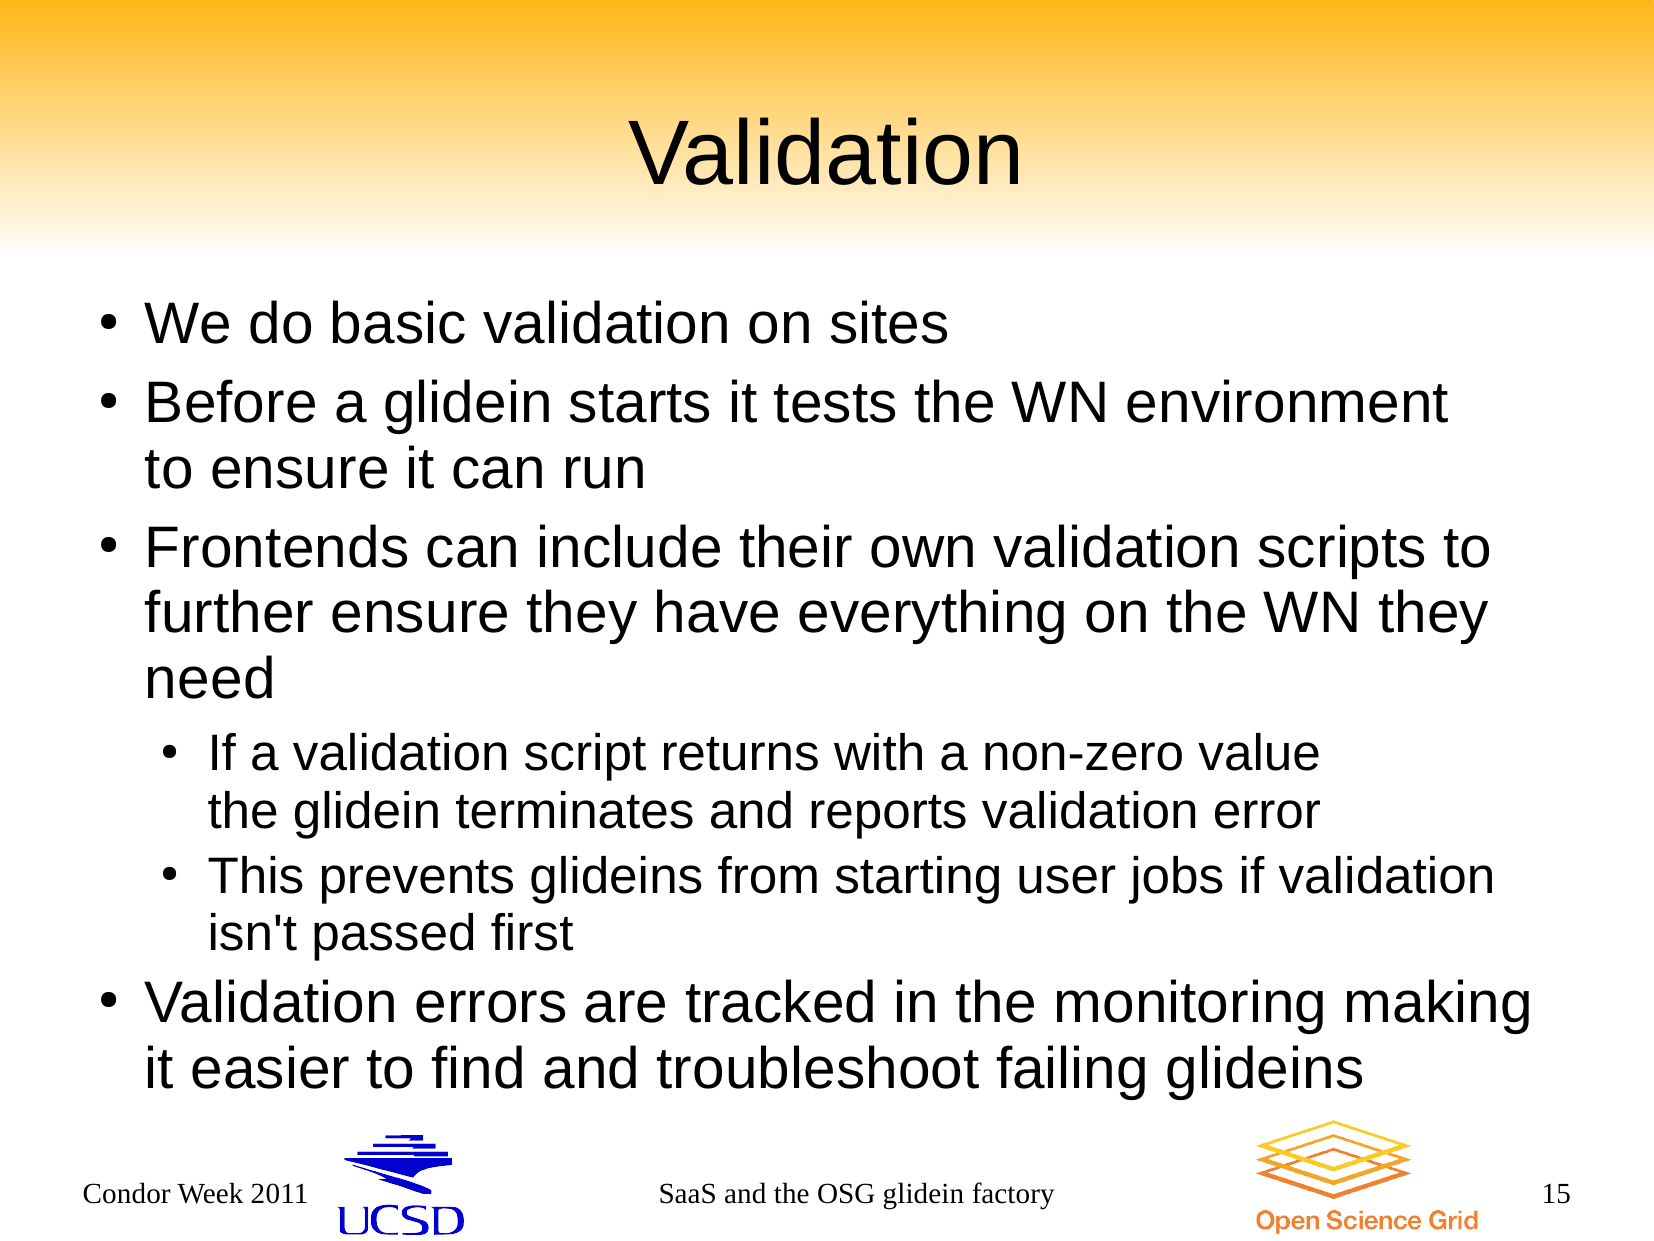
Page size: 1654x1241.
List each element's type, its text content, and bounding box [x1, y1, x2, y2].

picture [1255, 1120, 1478, 1234]
picture [337, 1135, 464, 1235]
title Validation [82, 56, 1571, 250]
list We do basic validation on sites Before a glidein starts it tests the WN environment to ensure it can run Frontends can include their own validation scripts to further ensure they have everything on the WN they need If a validation script returns with a non-zero value the glidein terminates and reports validation error This prevents glideins from starting user jobs if validation isn't passed first Validation errors are tracked in the monitoring making it easier to find and troubleshoot failing glideins [82, 290, 1571, 1109]
